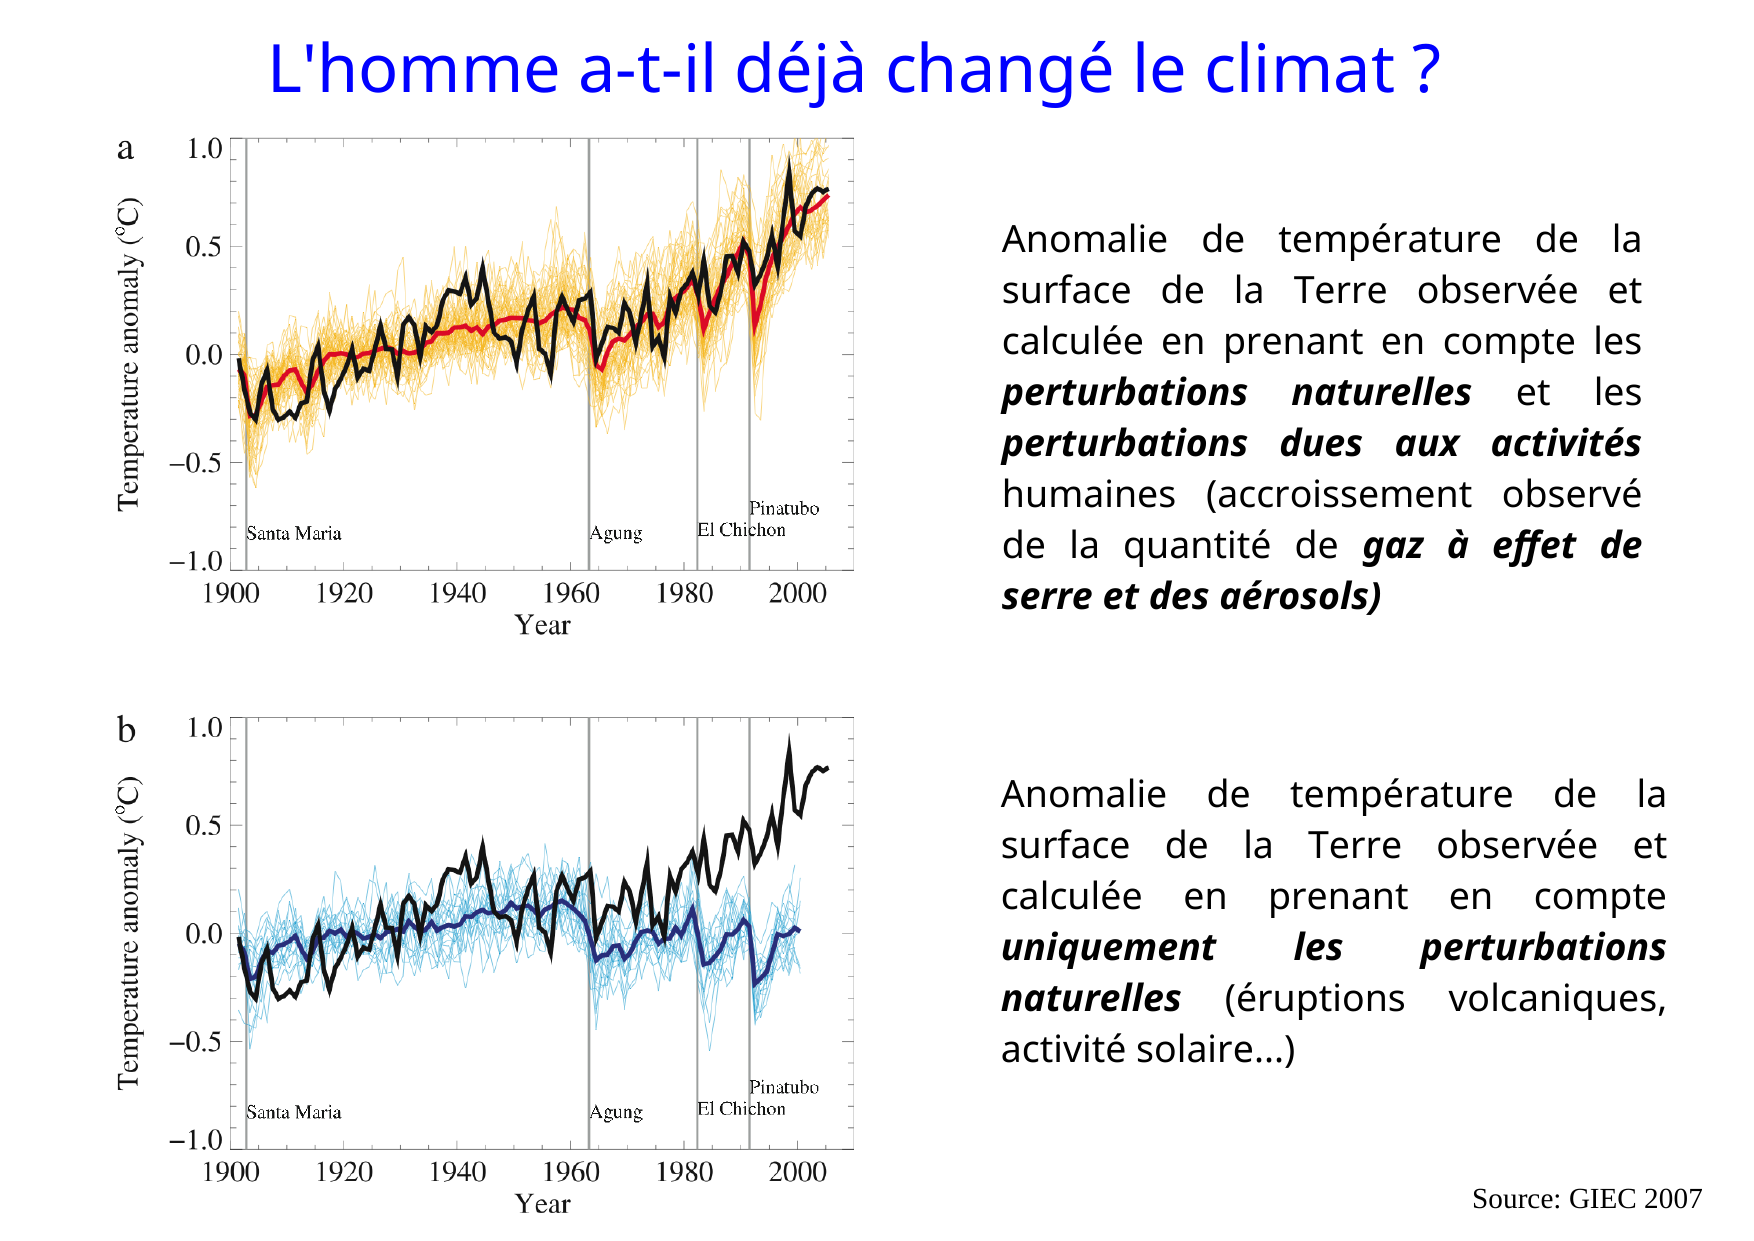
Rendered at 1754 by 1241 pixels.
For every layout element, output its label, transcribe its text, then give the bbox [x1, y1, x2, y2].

text_box L'homme a-t-il déjà changé le climat ? [85, 13, 1625, 121]
text_box Anomalie de température de la surface de la Terre observée et calculée en prenant en compte les perturbations naturelles et les perturbations dues aux activités humaines (accroissement observé de la quantité de gaz à effet de serre et des aérosols) [987, 204, 1658, 629]
picture [114, 137, 854, 1213]
text_box Anomalie de température de la surface de la Terre observée et calculée en prenant en compte uniquement les perturbations naturelles (éruptions volcaniques, activité solaire...) [986, 759, 1683, 1082]
text_box Source: GIEC 2007 [1219, 1174, 1719, 1223]
